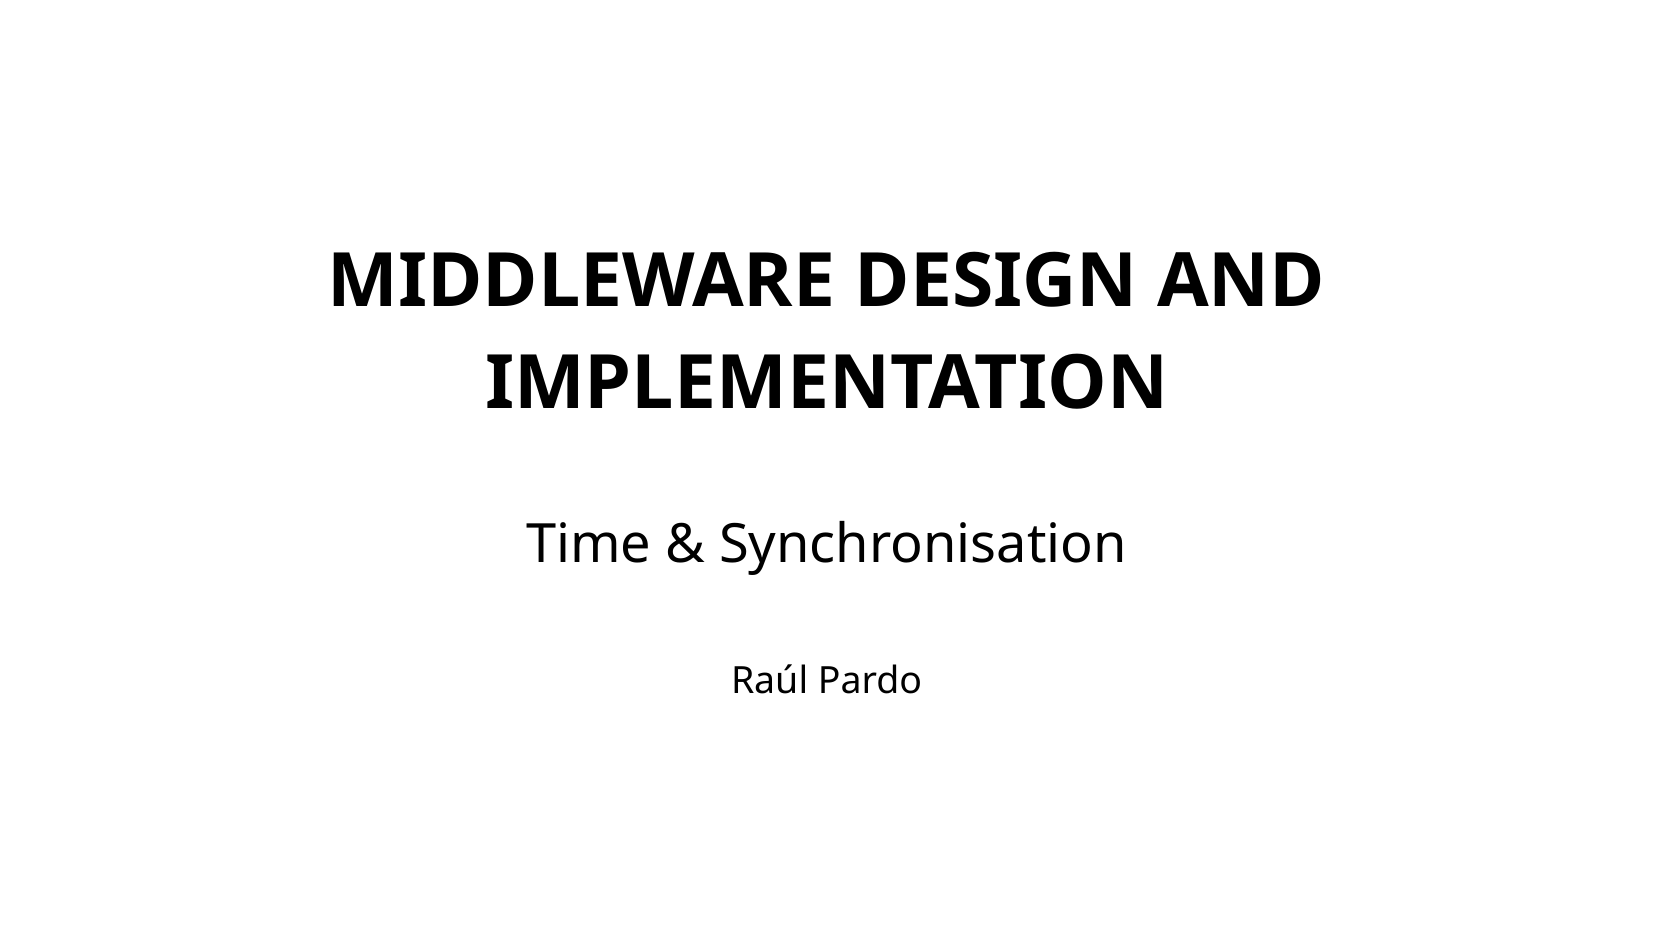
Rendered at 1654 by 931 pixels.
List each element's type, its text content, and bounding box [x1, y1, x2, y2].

subtitle MIDDLEWARE DESIGN AND IMPLEMENTATION Time & Synchronisation Raúl Pardo [82, 195, 1571, 735]
